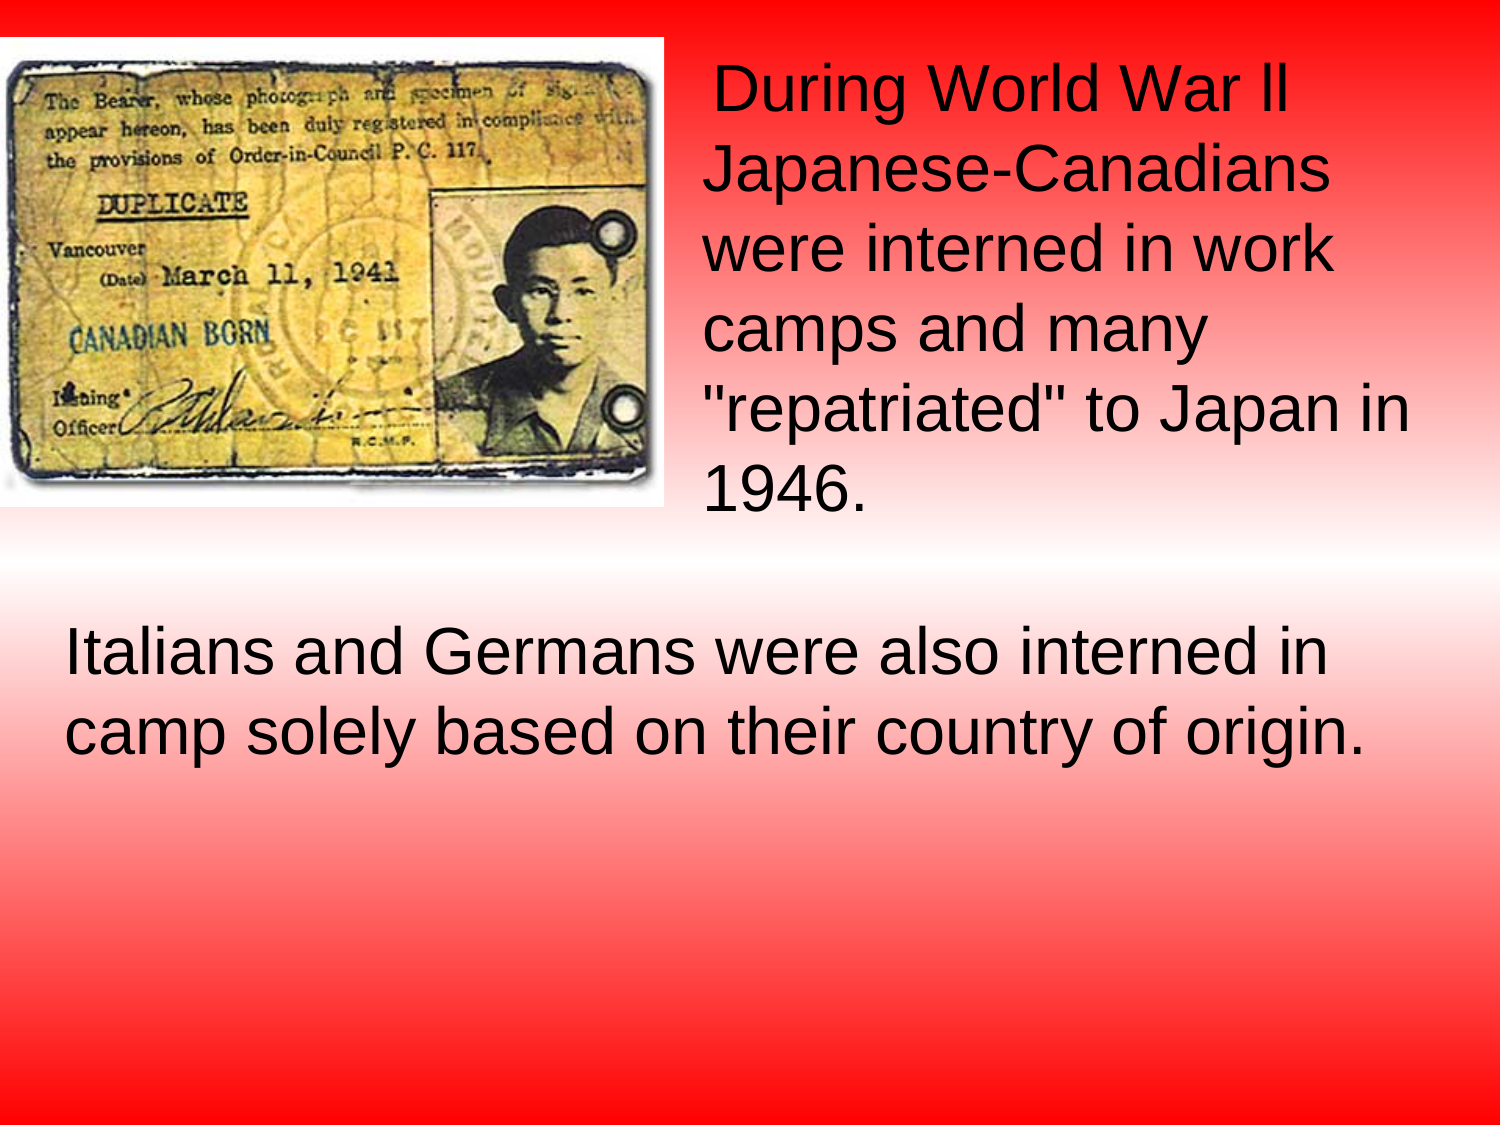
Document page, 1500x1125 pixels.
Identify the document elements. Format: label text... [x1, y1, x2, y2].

text_box Italians and Germans were also interned in camp solely based on their country of origin. [49, 599, 1426, 776]
picture [0, 37, 665, 507]
text_box During World War ll Japanese-Canadians were interned in work camps and many "repatriated" to Japan in 1946. [687, 37, 1500, 533]
